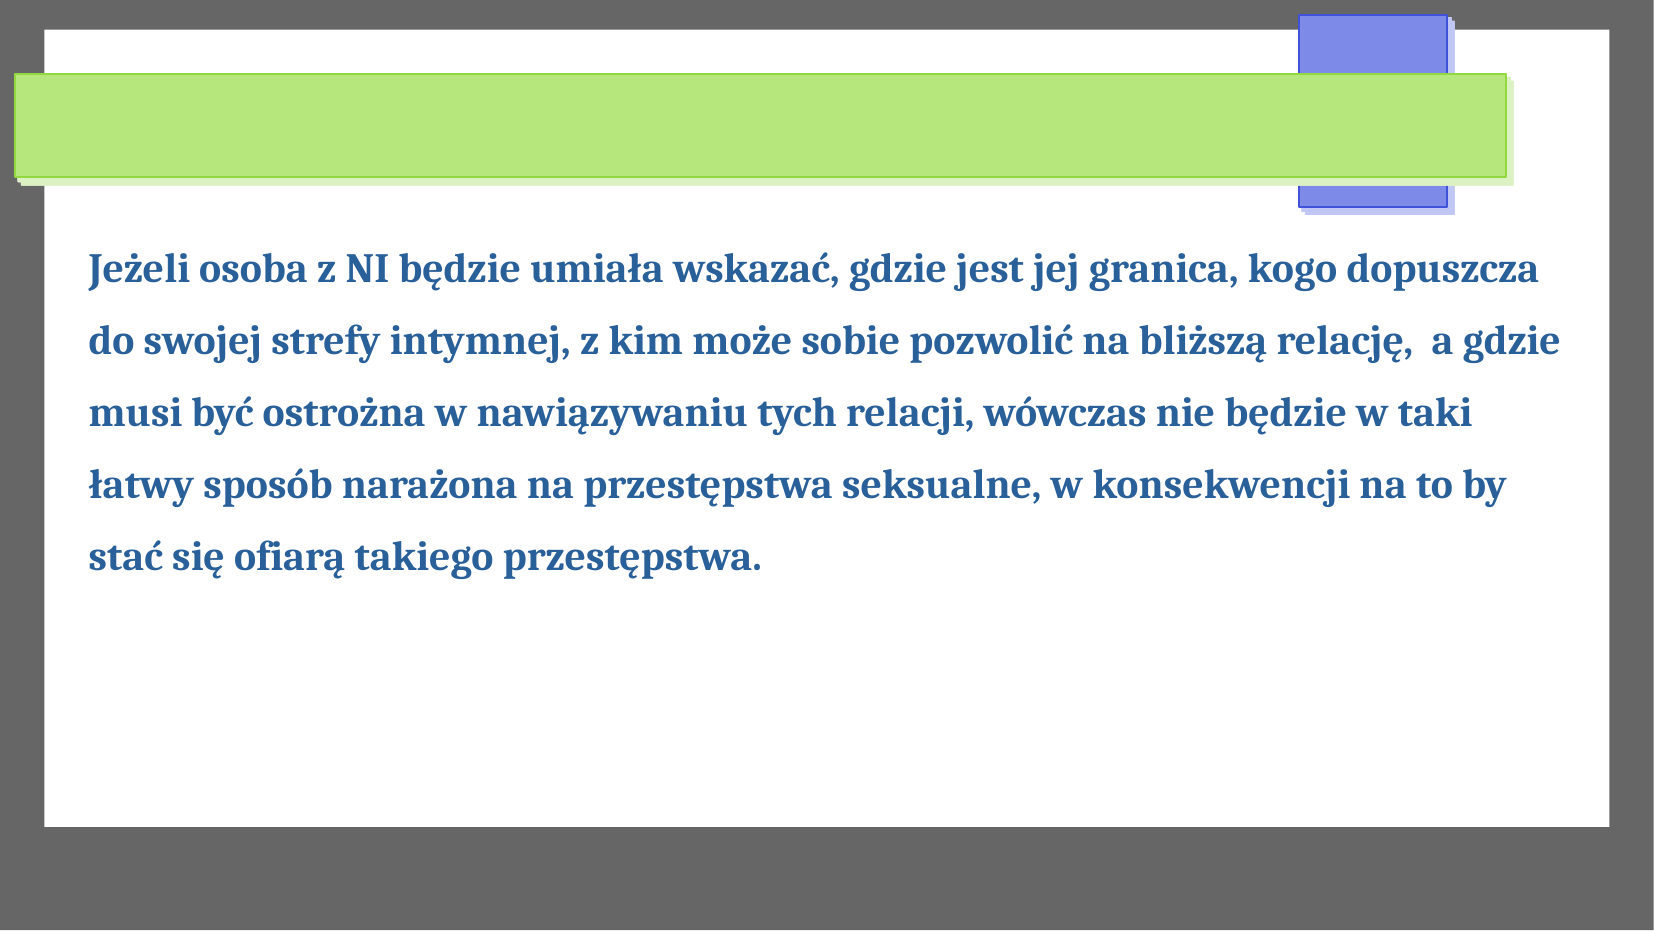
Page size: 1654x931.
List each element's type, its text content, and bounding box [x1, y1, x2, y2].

list Jeżeli osoba z NI będzie umiała wskazać, gdzie jest jej granica, kogo dopuszcza do swojej strefy intymnej, z kim może sobie pozwolić na bliższą relację, a gdzie musi być ostrożna w nawiązywaniu tych relacji, wówczas nie będzie w taki łatwy sposób narażona na przestępstwa seksualne, w konsekwencji na to by stać się ofiarą takiego przestępstwa. [88, 221, 1565, 813]
